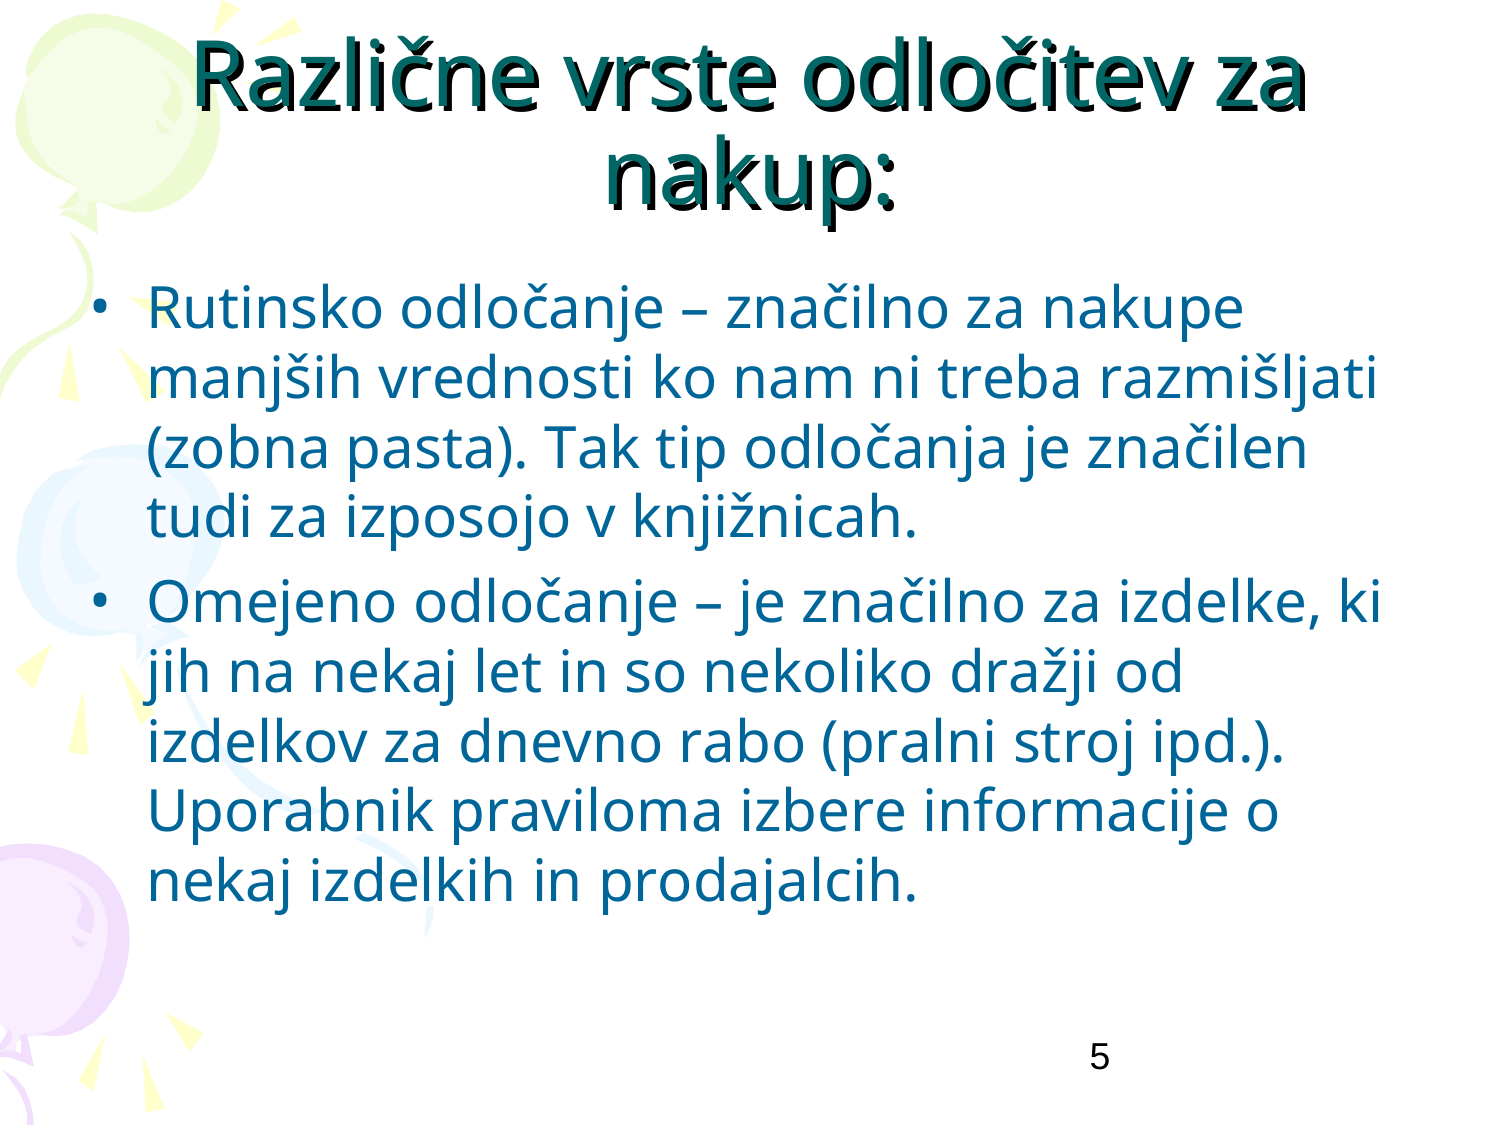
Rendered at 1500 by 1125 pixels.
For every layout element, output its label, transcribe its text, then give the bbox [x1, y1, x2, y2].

title Različne vrste odločitev za nakup: [72, 16, 1426, 233]
list Rutinsko odločanje – značilno za nakupe manjših vrednosti ko nam ni treba razmišljati (zobna pasta). Tak tip odločanja je značilen tudi za izposojo v knjižnicah. Omejeno odločanje – je značilno za izdelke, ki jih na nekaj let in so nekoliko dražji od izdelkov za dnevno rabo (pralni stroj ipd.). Uporabnik praviloma izbere informacije o nekaj izdelkih in prodajalcih. [75, 262, 1426, 994]
